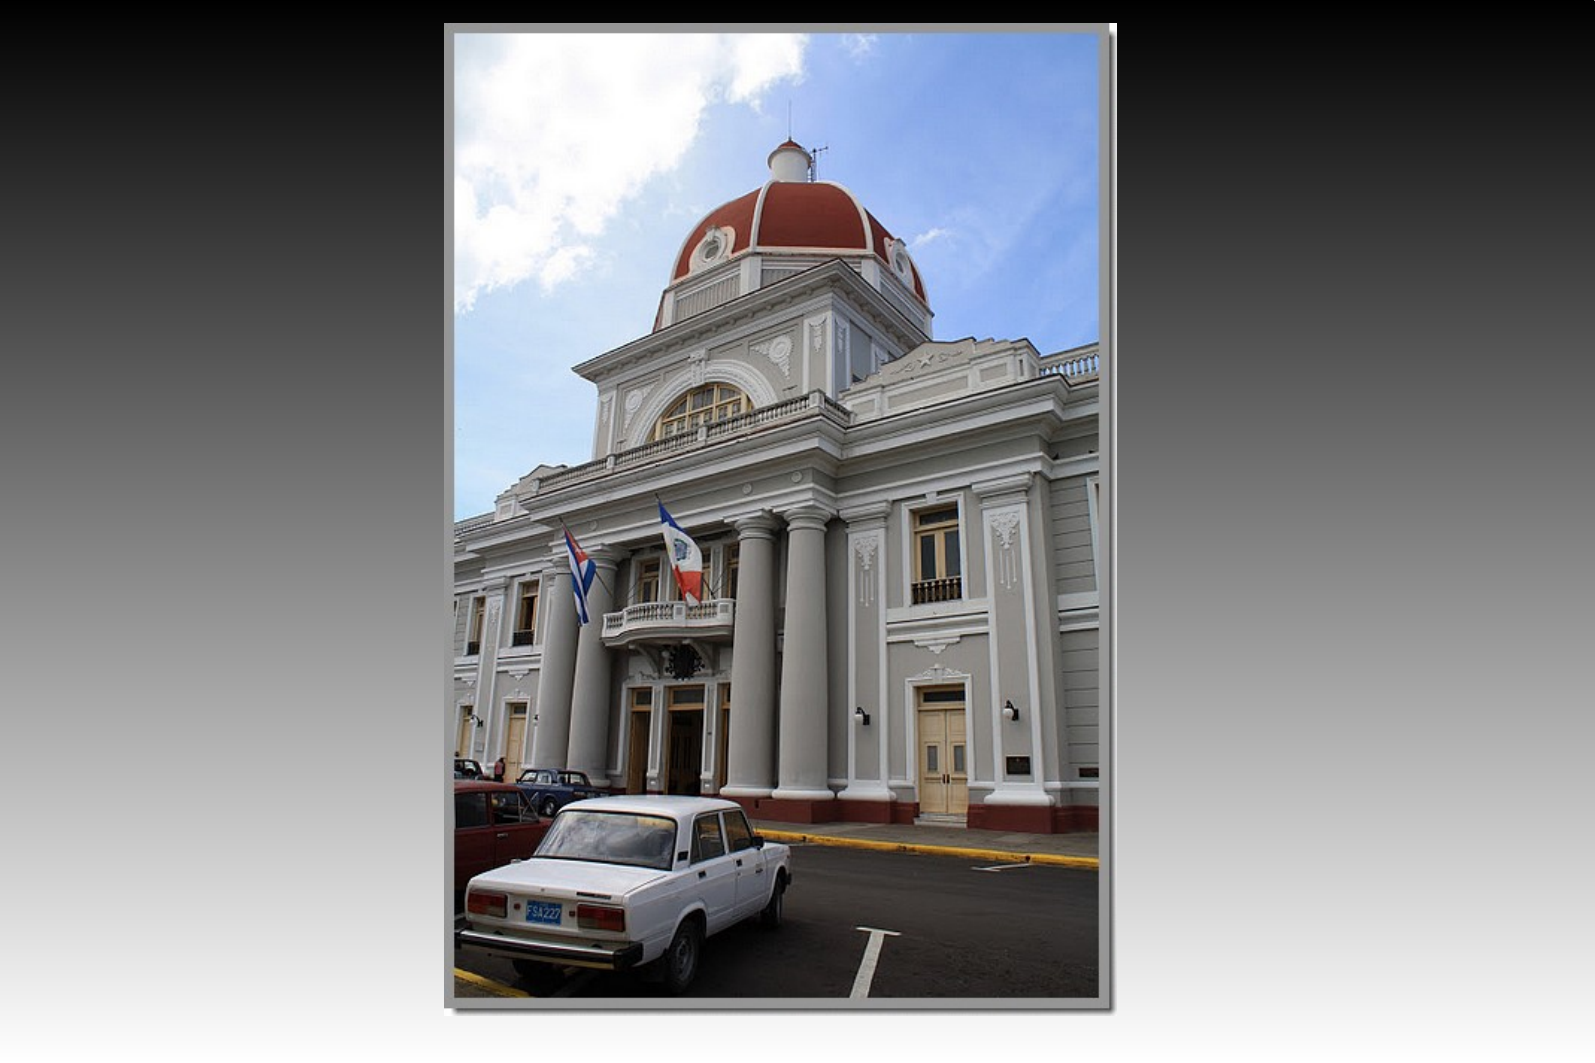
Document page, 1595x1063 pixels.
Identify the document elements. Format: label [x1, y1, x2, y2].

picture [444, 23, 1117, 1016]
